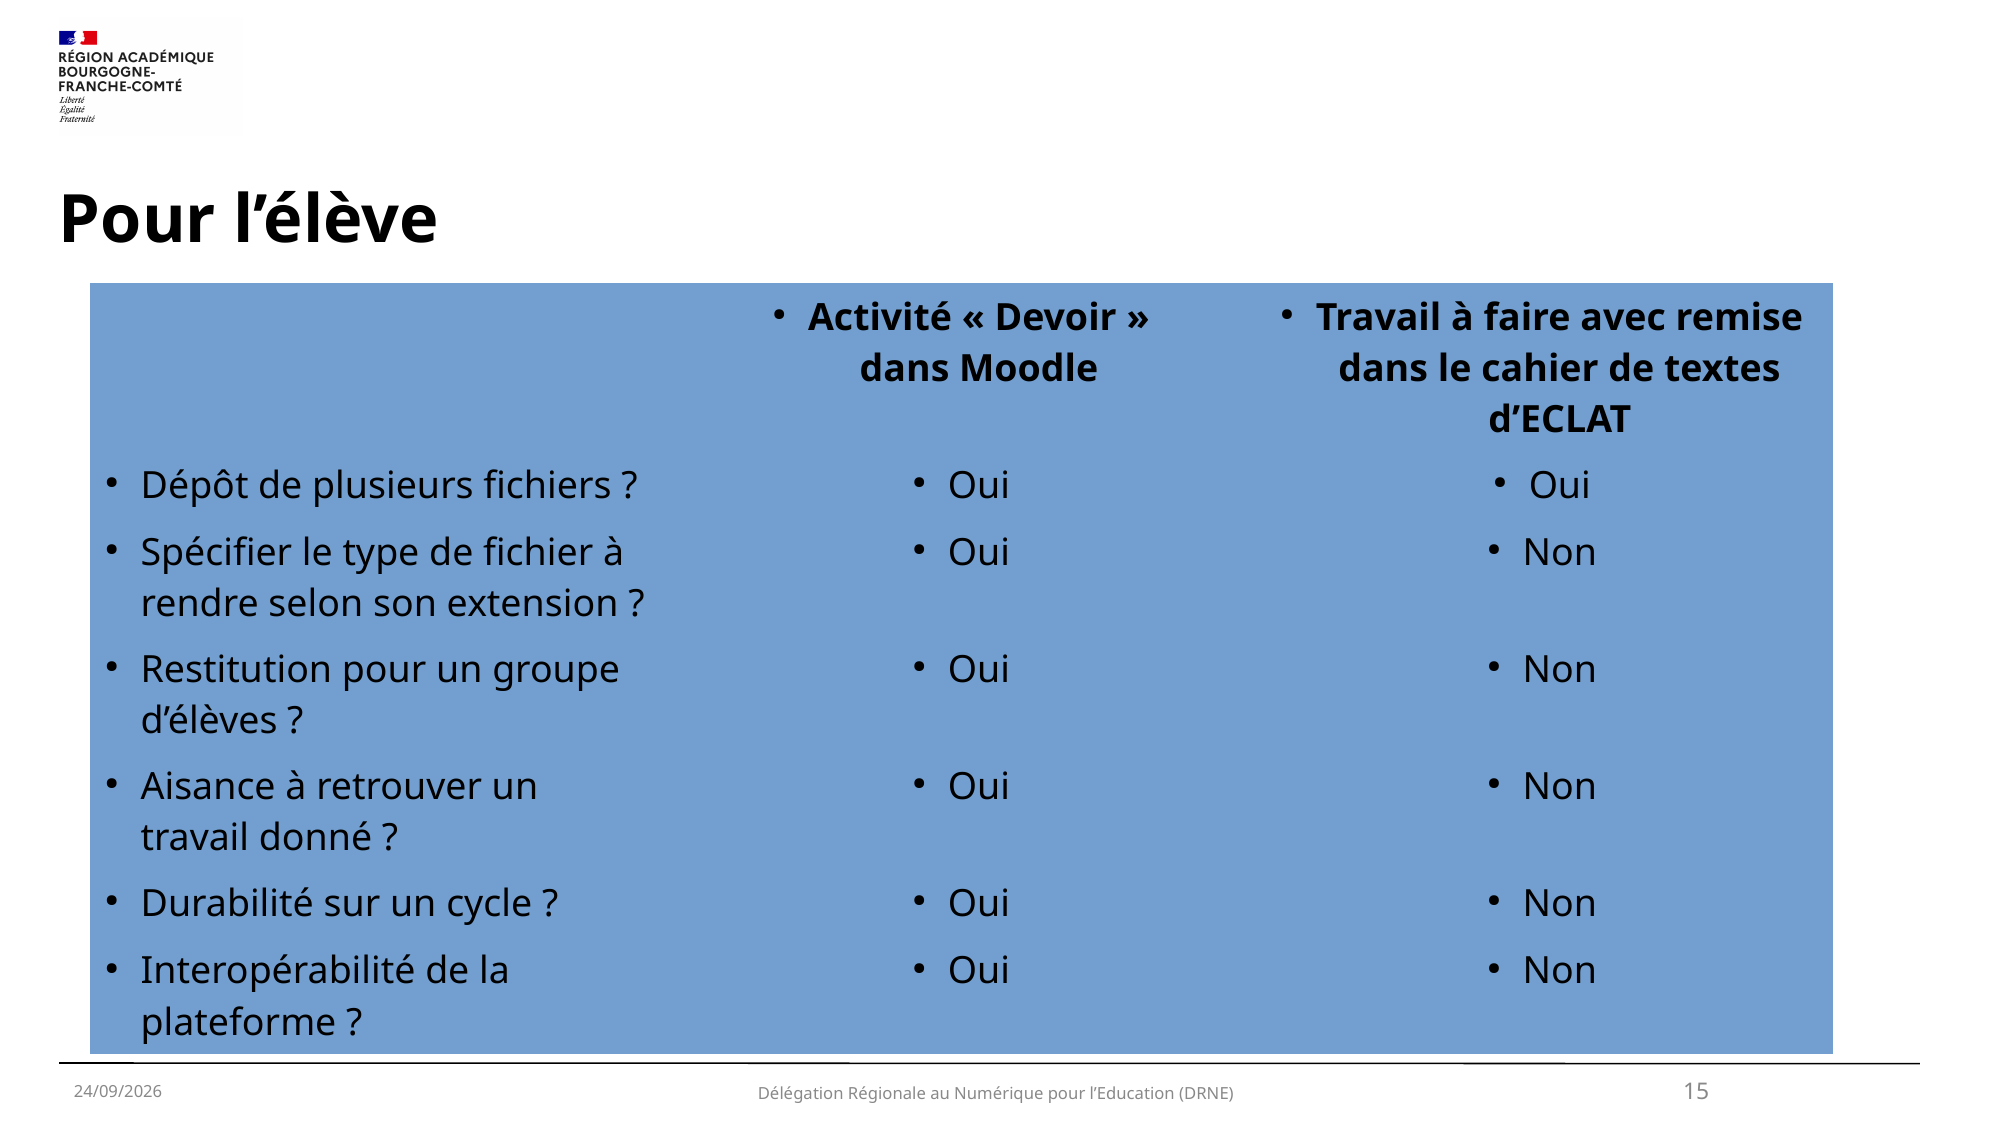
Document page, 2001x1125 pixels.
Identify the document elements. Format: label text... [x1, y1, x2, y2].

table_cell Non [1251, 635, 1833, 752]
table_cell Oui [671, 869, 1251, 937]
text_box 15 [1683, 1062, 1919, 1122]
table_cell Dépôt de plusieurs fichiers ? [90, 451, 671, 518]
table_cell Interopérabilité de la plateforme ? [90, 937, 671, 1054]
table_cell Durabilité sur un cycle ? [90, 869, 671, 937]
table_cell Non [1251, 869, 1833, 937]
text_box 29/10/2024 [59, 1062, 295, 1122]
table_cell Oui [671, 518, 1251, 635]
table_cell Oui [671, 937, 1251, 1054]
table_cell Non [1251, 937, 1833, 1054]
text_box Délégation Régionale au Numérique pour l’Education (DRNE) [546, 1063, 1432, 1122]
table_cell Oui [1251, 451, 1833, 518]
table_cell Oui [671, 451, 1251, 518]
table_header [90, 283, 671, 451]
table_cell Oui [671, 752, 1251, 869]
table_cell Restitution pour un groupe d’élèves ? [90, 635, 671, 752]
table_header Activité « Devoir » dans Moodle [671, 283, 1251, 451]
table_cell Spécifier le type de fichier à rendre selon son extension ? [90, 518, 671, 635]
table_header Travail à faire avec remise dans le cahier de textes d’ECLAT [1251, 283, 1833, 451]
title Pour l’élève [59, 147, 1919, 295]
table_cell Oui [671, 635, 1251, 752]
table_cell Non [1251, 518, 1833, 635]
table_cell Aisance à retrouver un travail donné ? [90, 752, 671, 869]
table_cell Non [1251, 752, 1833, 869]
